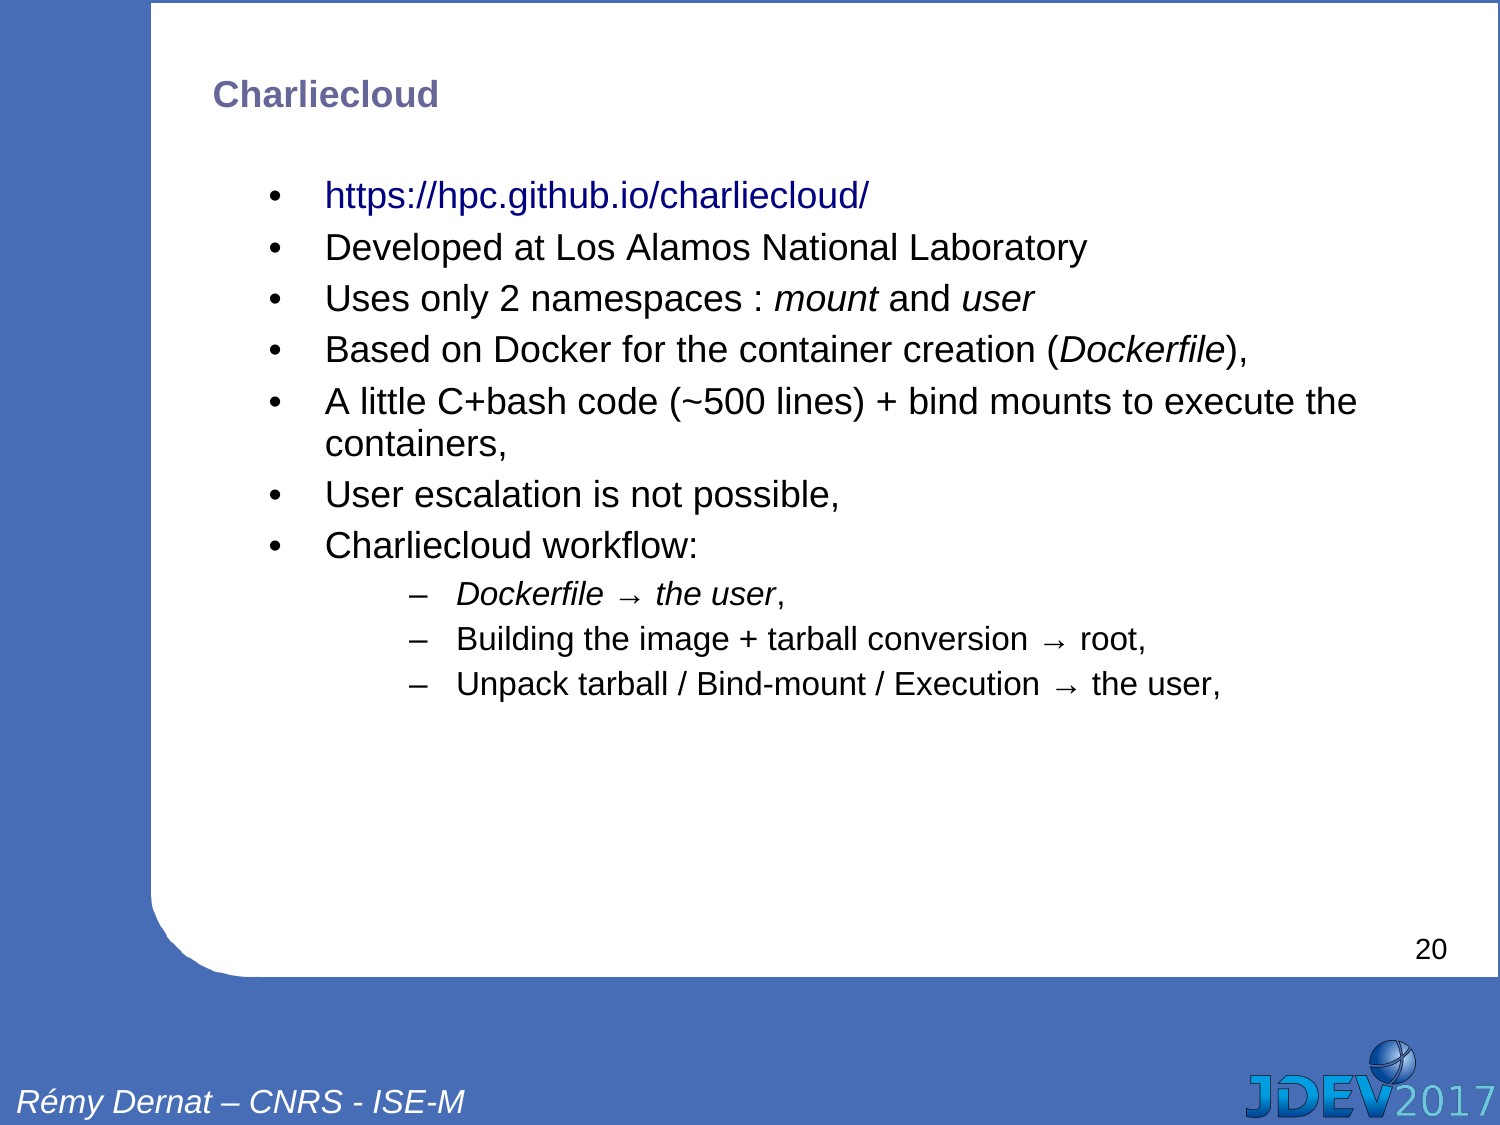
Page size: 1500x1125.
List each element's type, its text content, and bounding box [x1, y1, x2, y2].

list https://hpc.github.io/charliecloud/ Developed at Los Alamos National Laboratory Uses only 2 namespaces : mount and user Based on Docker for the container creation (Dockerfile), A little C+bash code (~500 lines) + bind mounts to execute the containers, User escalation is not possible, Charliecloud workflow: Dockerfile → the user, Building the image + tarball conversion → root, Unpack tarball / Bind-mount / Execution → the user, [212, 174, 1448, 828]
picture [0, 0, 1500, 1125]
text_box Rémy Dernat – CNRS - ISE-M [0, 1075, 488, 1125]
title Charliecloud [212, 24, 1447, 164]
